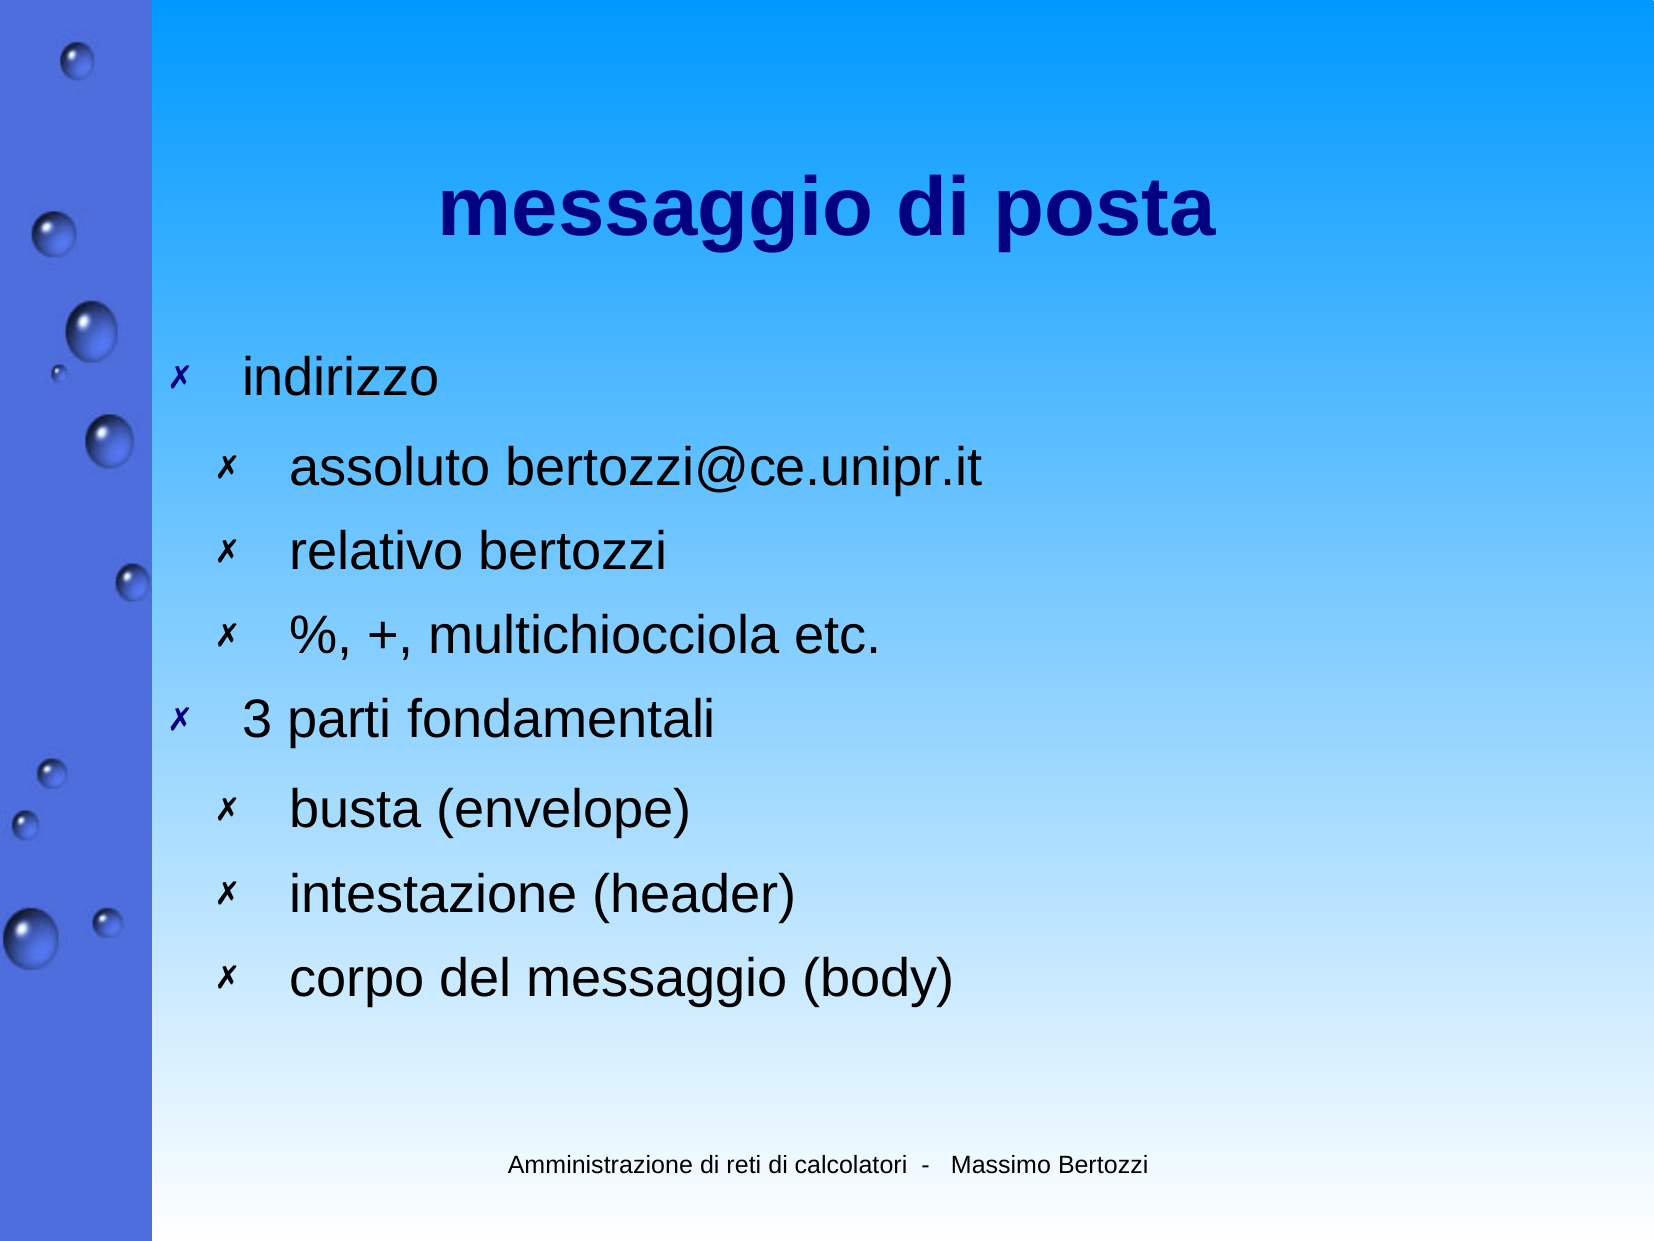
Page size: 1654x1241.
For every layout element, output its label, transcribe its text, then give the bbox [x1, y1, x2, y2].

list indirizzo assoluto bertozzi@ce.unipr.it relativo bertozzi %, +, multichiocciola etc. 3 parti fondamentali busta (envelope) intestazione (header) corpo del messaggio (body) [159, 346, 1572, 1128]
picture [0, 0, 152, 1241]
title messaggio di posta [121, 102, 1534, 311]
